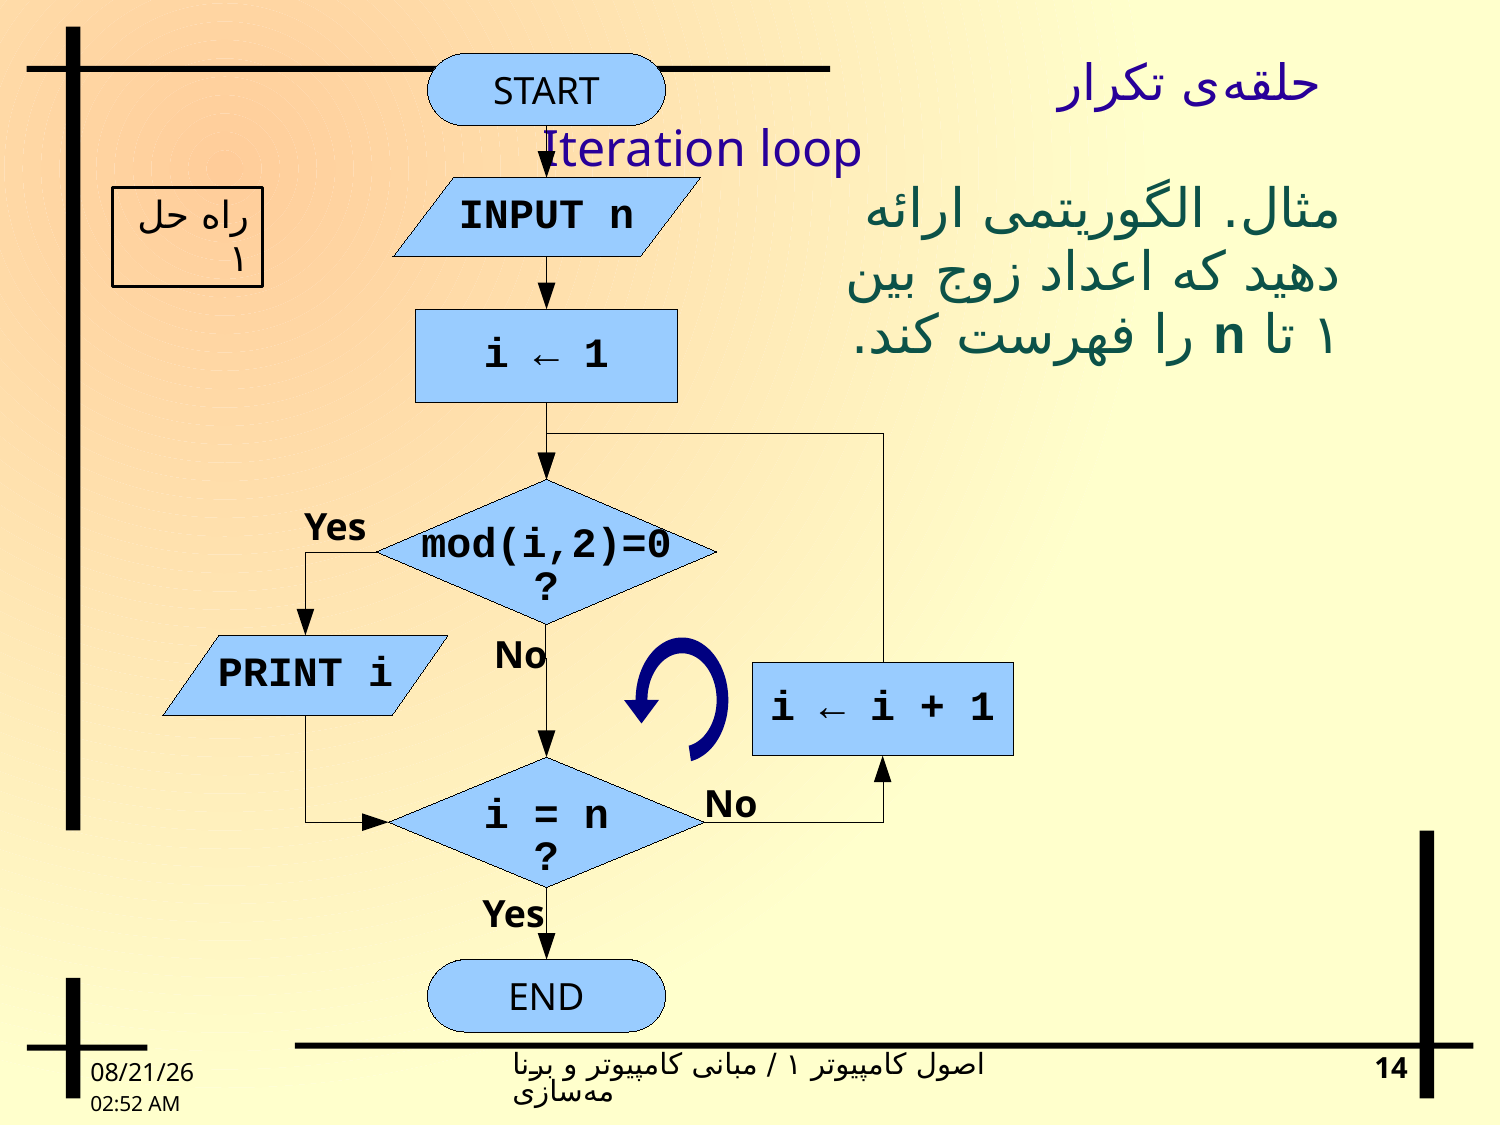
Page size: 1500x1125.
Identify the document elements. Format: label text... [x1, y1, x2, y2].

text_box INPUT n [392, 177, 701, 257]
text_box i ← 1 [415, 309, 678, 403]
text_box mod(i,2)=0 ? [377, 479, 717, 621]
text_box No [479, 621, 555, 680]
text_box راه حل ۱ [112, 187, 263, 261]
text_box END [427, 959, 666, 1033]
title حلقه‌ی تکرار Iteration loop [547, 57, 1344, 178]
text_box START [427, 53, 666, 126]
text_box PRINT i [162, 635, 448, 716]
text_box i = n ? [389, 757, 689, 884]
text_box i ← i + 1 [752, 662, 1014, 756]
text_box Yes [289, 493, 377, 552]
title حلقه‌ی تکرار Iteration loop [62, 57, 546, 178]
text_box Yes [467, 879, 555, 939]
text_box No [689, 769, 766, 829]
list مثال. الگوریتمی ارائه دهید که اعداد زوج بین ۱ تا n را فهرست کند. [825, 177, 1395, 432]
text_box [624, 637, 729, 762]
